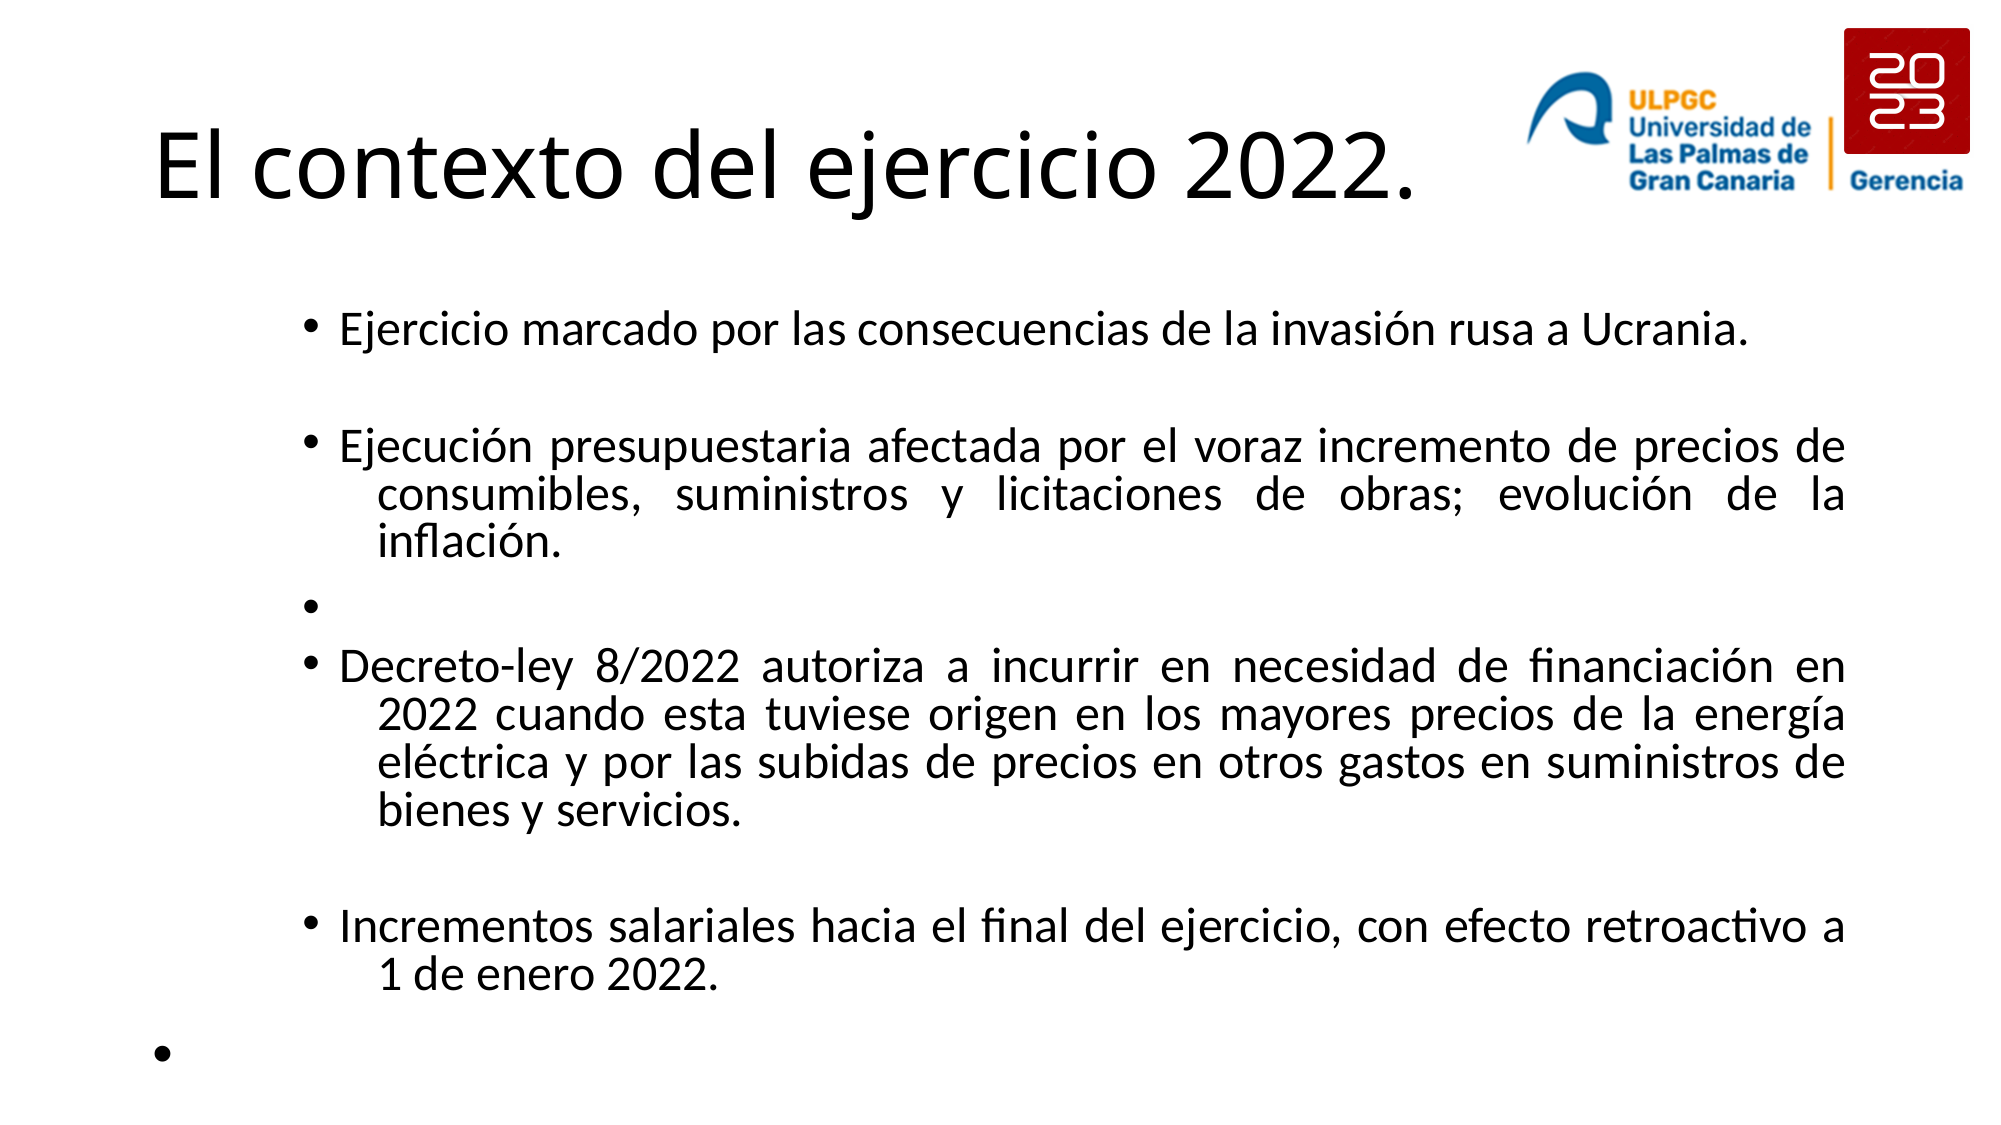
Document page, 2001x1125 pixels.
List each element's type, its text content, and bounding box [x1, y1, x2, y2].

title El contexto del ejercicio 2022. [137, 59, 1863, 278]
list Ejercicio marcado por las consecuencias de la invasión rusa a Ucrania. Ejecución presupuestaria afectada por el voraz incremento de precios de consumibles, suministros y licitaciones de obras; evolución de la inflación. Decreto-ley 8/2022 autoriza a incurrir en necesidad de financiación en 2022 cuando esta tuviese origen en los mayores precios de la energía eléctrica y por las subidas de precios en otros gastos en suministros de bienes y servicios. Incrementos salariales hacia el final del ejercicio, con efecto retroactivo a 1 de enero 2022. [137, 299, 1863, 1014]
picture [1493, 24, 2000, 232]
